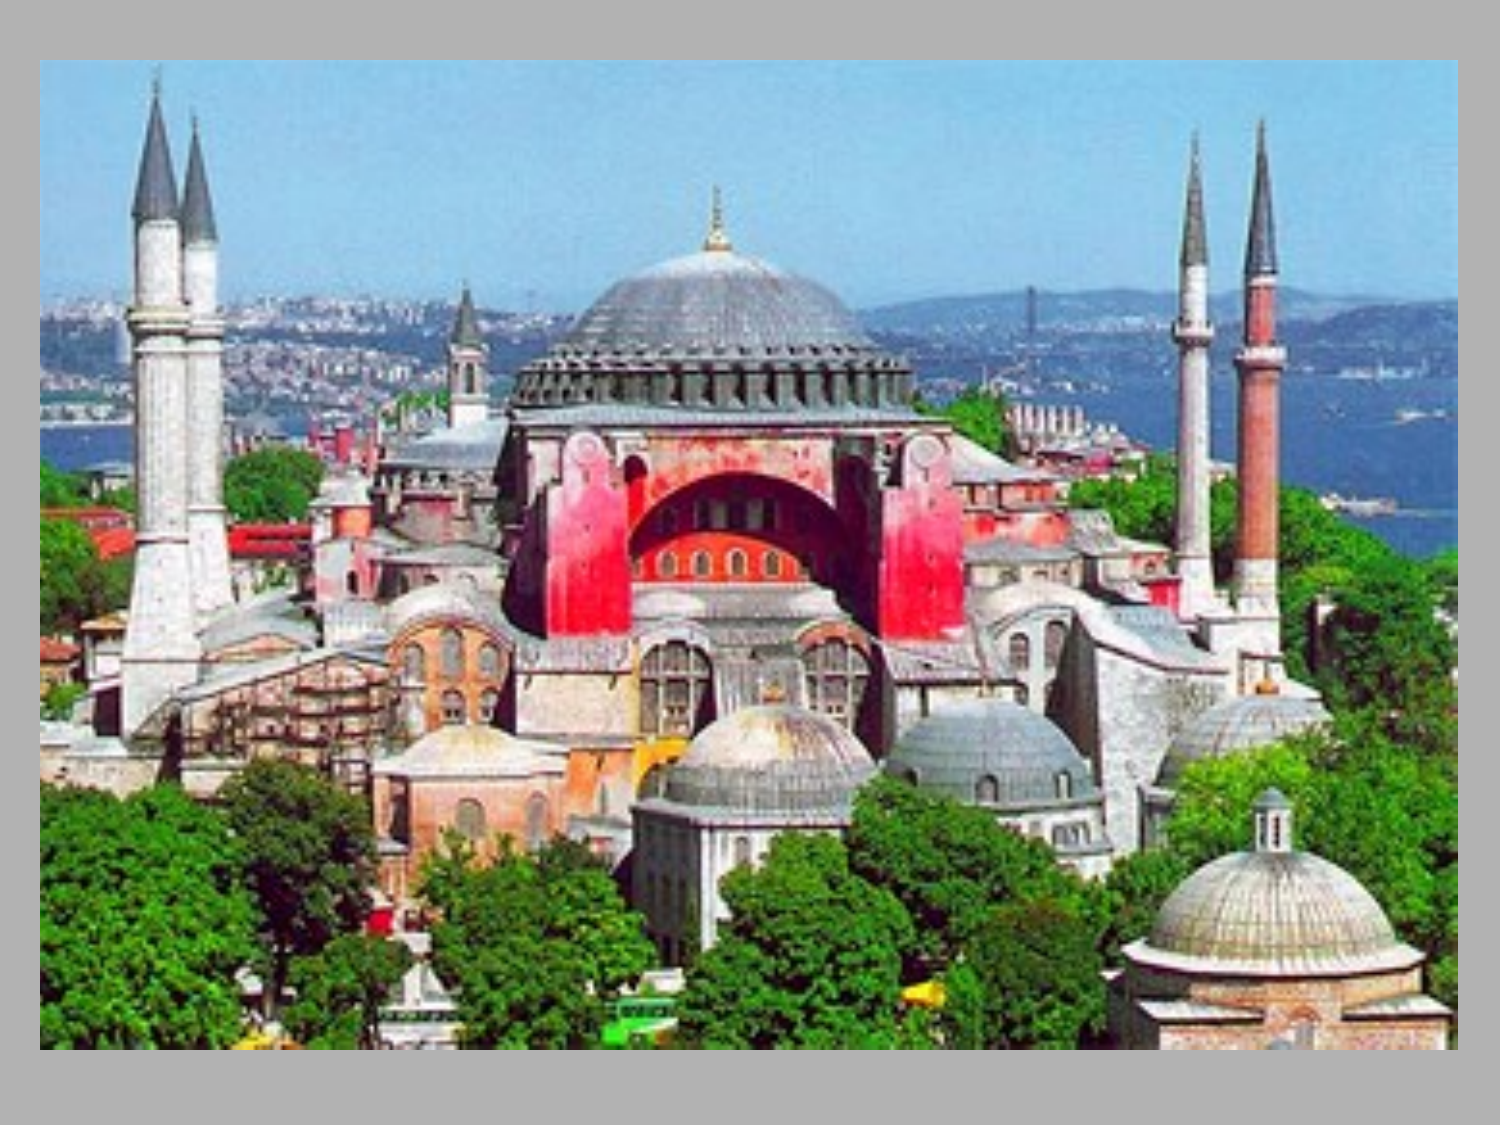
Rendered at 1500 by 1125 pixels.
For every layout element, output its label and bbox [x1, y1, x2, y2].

picture [40, 60, 1458, 1051]
